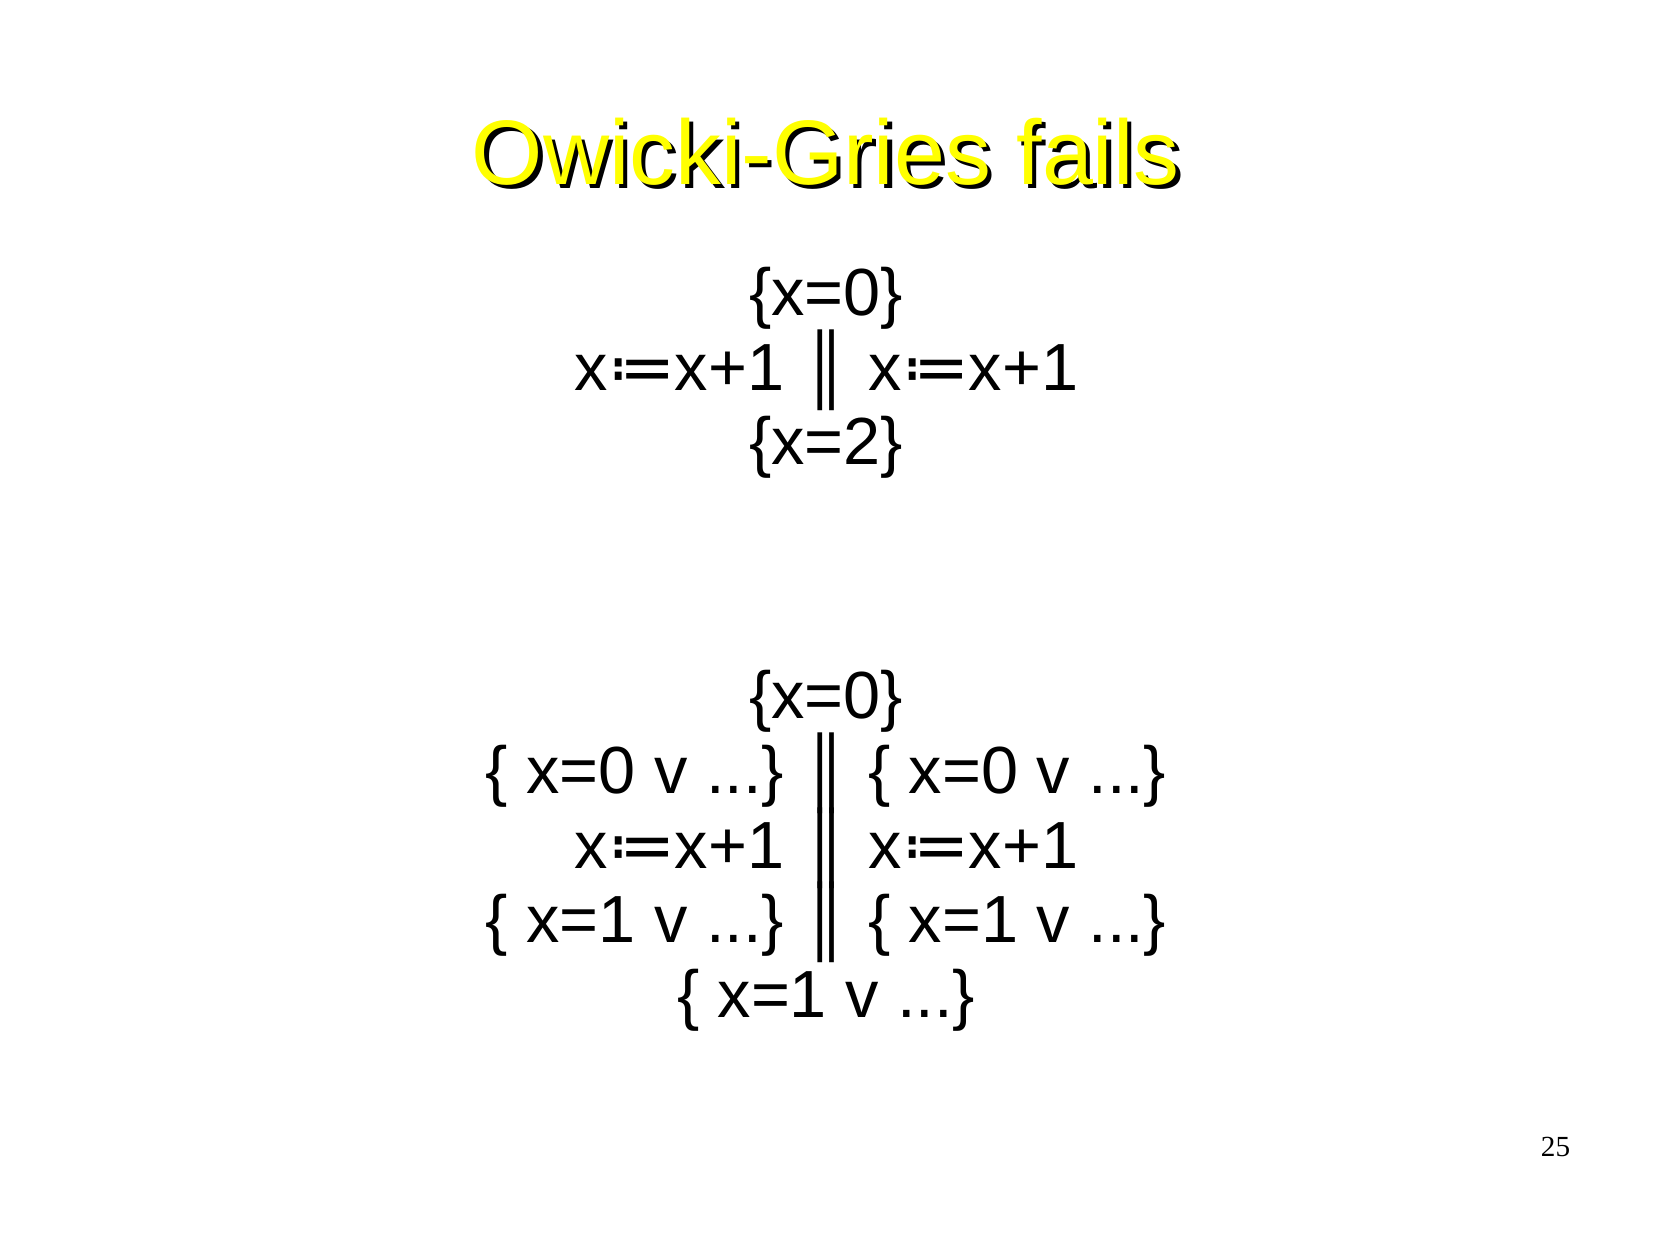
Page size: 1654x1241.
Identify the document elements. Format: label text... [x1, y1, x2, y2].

list {x=0} x≔x+1 ║ x≔x+1 {x=2} {x=0} { x=0 v ...} ║ { x=0 v ...} x≔x+1 ║ x≔x+1 { x=1 v ...} ║ { x=1 v ...} { x=1 v ...} [82, 254, 1571, 1074]
title Owicki-Gries fails [82, 49, 1571, 254]
